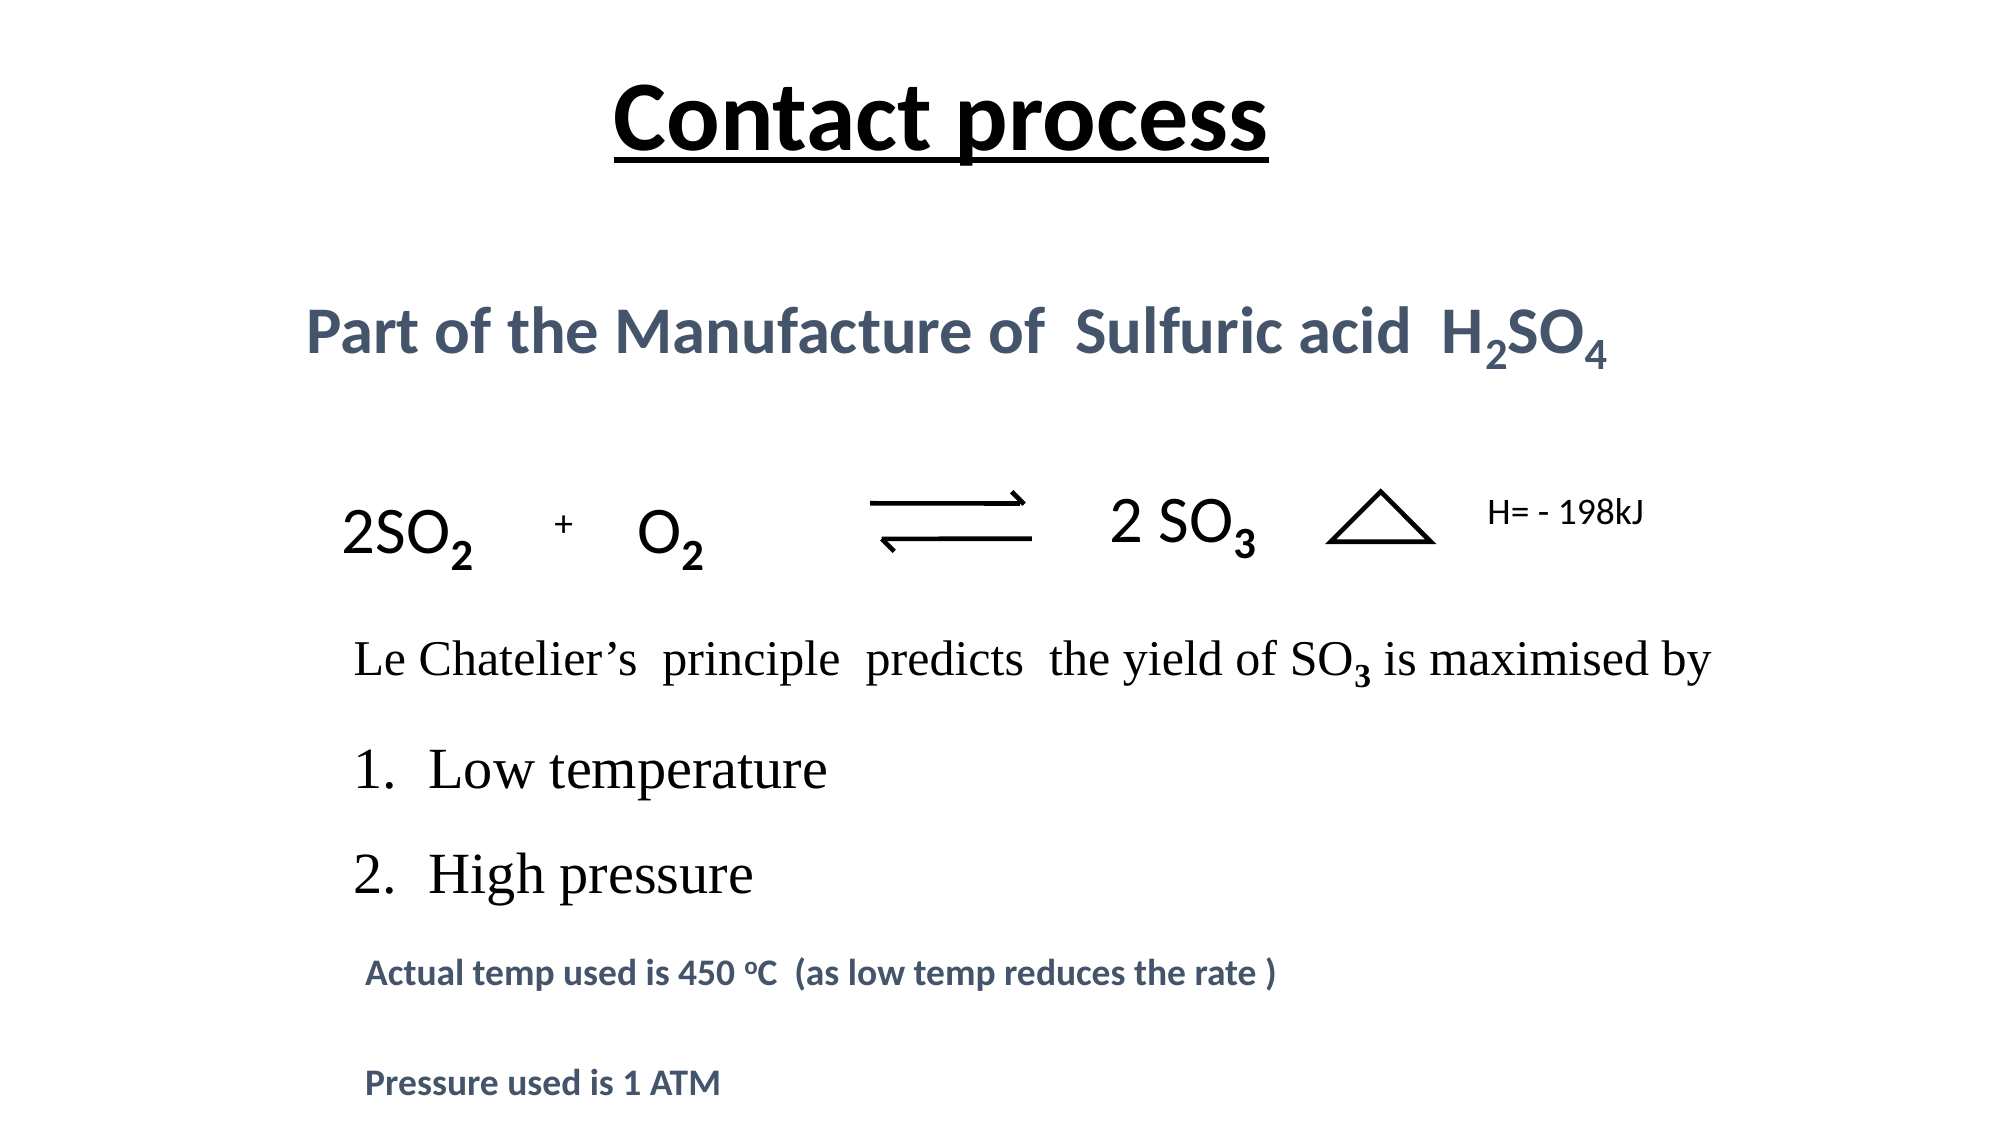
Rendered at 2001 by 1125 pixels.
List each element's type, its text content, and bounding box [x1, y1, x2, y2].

text_box Le Chatelier’s principle predicts the yield of SO3 is maximised by Low temperature High pressure [338, 609, 1786, 906]
text_box + [539, 491, 599, 553]
text_box Actual temp used is 450 oC (as low temp reduces the rate ) [350, 940, 1709, 1002]
text_box 2 SO3 [1094, 467, 1319, 564]
text_box Part of the Manufacture of Sulfuric acid H2SO4 [291, 278, 1750, 374]
text_box 2SO2 [326, 479, 540, 575]
text_box Contact process [598, 42, 1311, 178]
text_box O2 [622, 479, 785, 575]
text_box H= - 198kJ [1472, 479, 1751, 541]
text_box Pressure used is 1 ATM [350, 1050, 1615, 1111]
